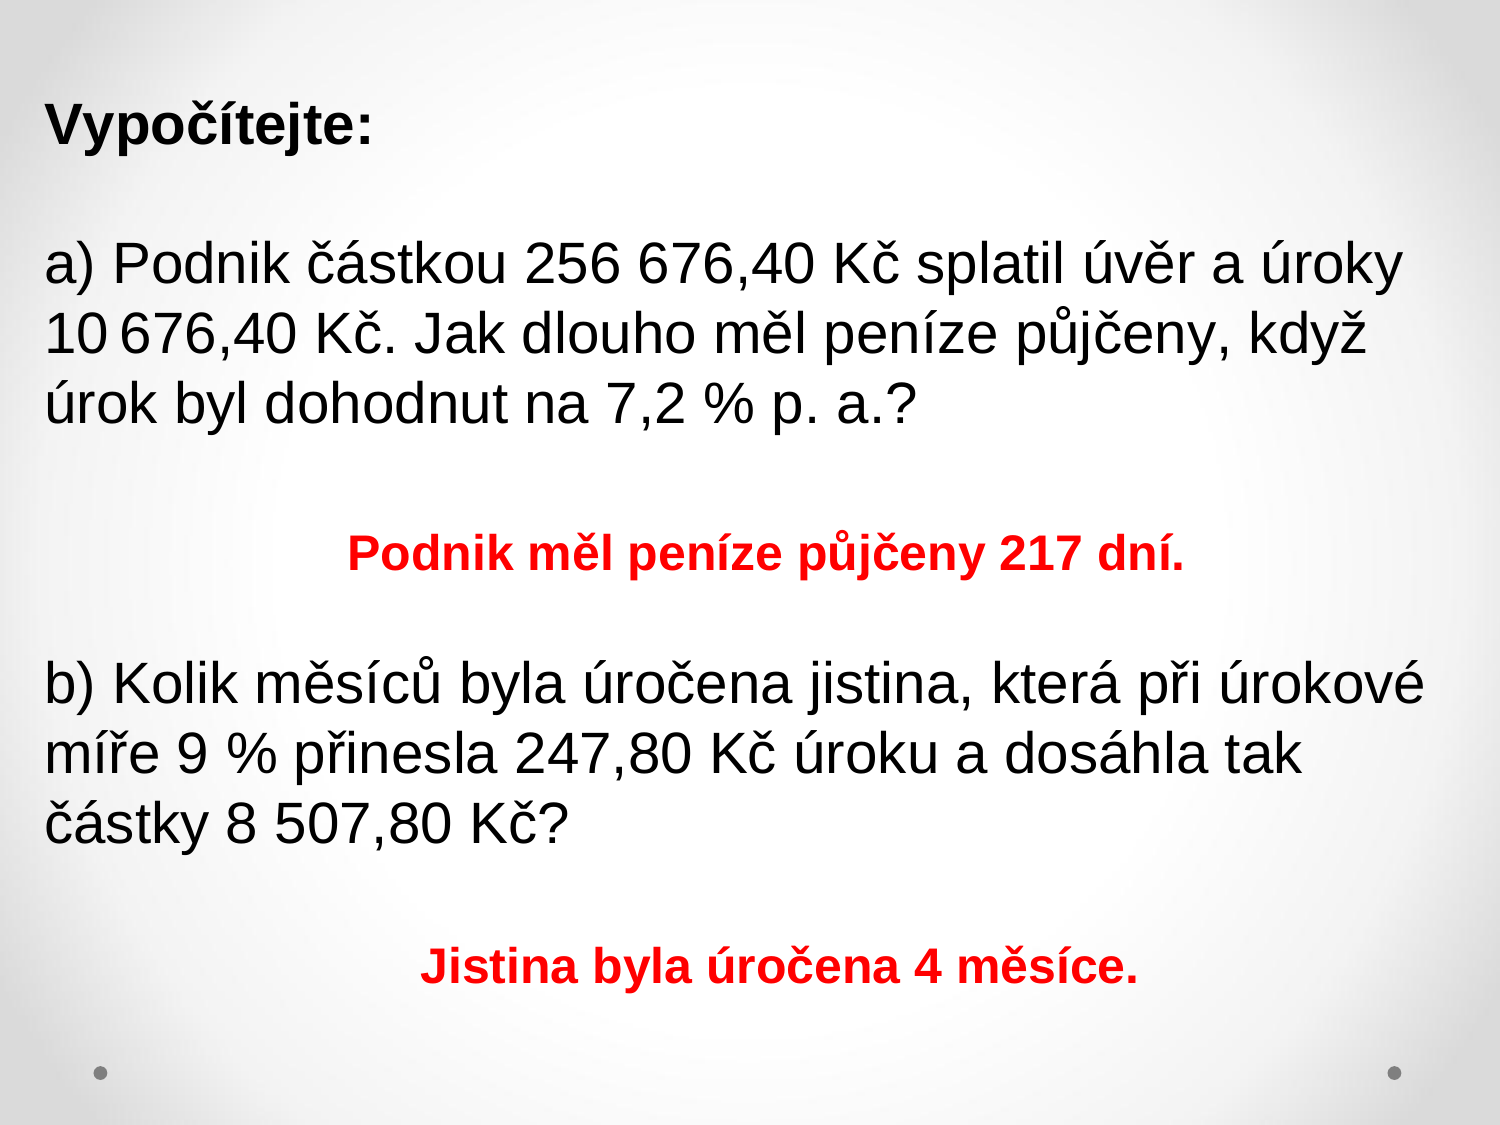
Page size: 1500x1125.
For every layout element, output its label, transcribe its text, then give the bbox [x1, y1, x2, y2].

text_box Jistina byla úročena 4 měsíce. [405, 926, 1156, 1002]
picture [0, 0, 1500, 1125]
text_box Vypočítejte: Podnik částkou 256 676,40 Kč splatil úvěr a úroky 10 676,40 Kč. Jak dlouho měl peníze půjčeny, když úrok byl dohodnut na 7,2 % p. a.? Kolik měsíců byla úročena jistina, která při úrokové míře 9 % přinesla 247,80 Kč úroku a dosáhla tak částky 8 507,80 Kč? [29, 78, 1483, 934]
text_box Podnik měl peníze půjčeny 217 dní. [332, 512, 1202, 588]
